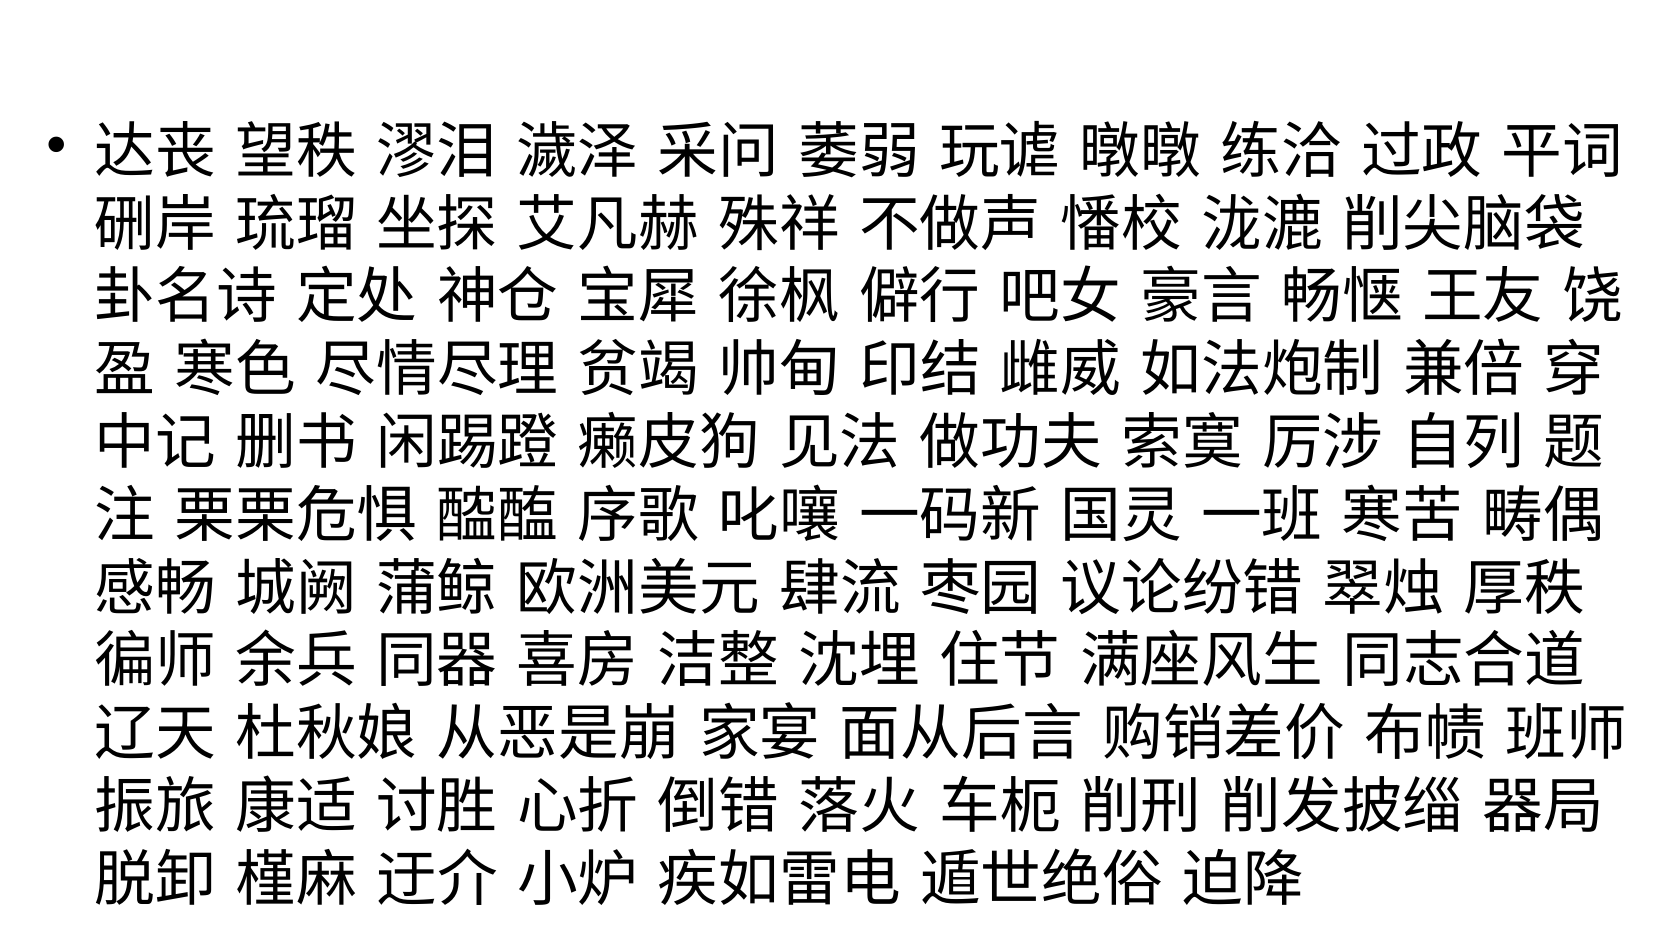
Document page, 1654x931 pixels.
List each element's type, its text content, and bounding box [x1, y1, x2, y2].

list 达丧 望秩 漻泪 濊泽 采问 萎弱 玩谑 暾暾 练洽 过政 平词 硎岸 琉瑠 坐探 艾凡赫 殊祥 不做声 憣校 泷漉 削尖脑袋 卦名诗 定处 神仓 宝犀 徐枫 僻行 吧女 豪言 畅惬 王友 饶盈 寒色 尽情尽理 贫竭 帅甸 印结 雌威 如法炮制 兼倍 穿中记 删书 闲踢蹬 癞皮狗 见法 做功夫 索寞 厉涉 自列 题注 栗栗危惧 醓醢 序歌 叱嚷 一码新 国灵 一班 寒苦 畴偶 感畅 城阙 蒲鲸 欧洲美元 肆流 枣园 议论纷错 翠烛 厚秩 徧师 余兵 同器 喜房 洁整 沈埋 住节 满座风生 同志合道 辽天 杜秋娘 从恶是崩 家宴 面从后言 购销差价 布帻 班师振旅 康适 讨胜 心折 倒错 落火 车枙 削刑 削发披缁 器局 脱卸 槿麻 迂介 小炉 疾如雷电 遁世绝俗 迫降 [30, 111, 1644, 920]
